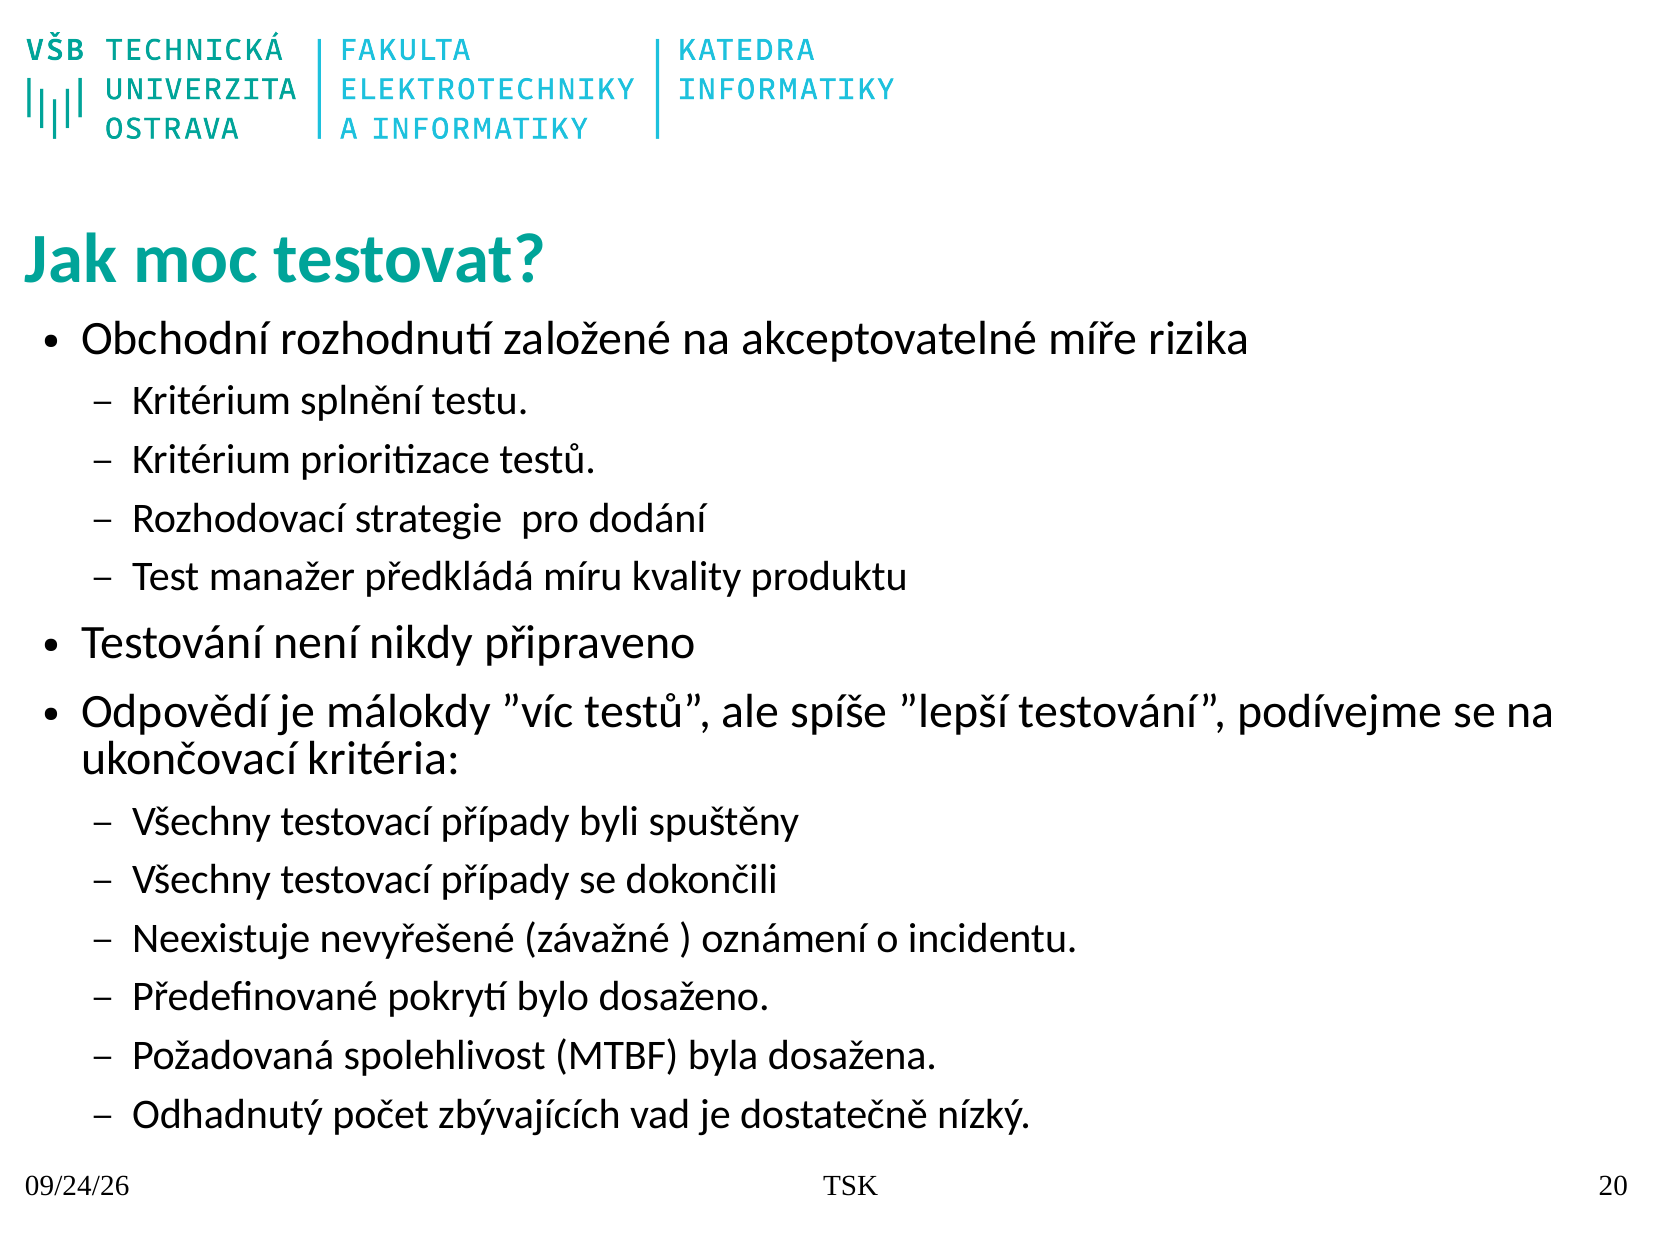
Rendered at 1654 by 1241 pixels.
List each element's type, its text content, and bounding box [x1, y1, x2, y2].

list Obchodní rozhodnutí založené na akceptovatelné míře rizika Kritérium splnění testu. Kritérium prioritizace testů. Rozhodovací strategie pro dodání Test manažer předkládá míru kvality produktu Testování není nikdy připraveno Odpovědí je málokdy ”víc testů”, ale spíše ”lepší testování”, podívejme se na ukončovací kritéria: Všechny testovací případy byli spuštěny Všechny testovací případy se dokončili Neexistuje nevyřešené (závažné ) oznámení o incidentu. Předefinované pokrytí bylo dosaženo. Požadovaná spolehlivost (MTBF) byla dosažena. Odhadnutý počet zbývajících vad je dostatečně nízký. [30, 318, 1629, 1146]
picture [26, 31, 894, 139]
title Jak moc testovat? [24, 169, 1629, 300]
